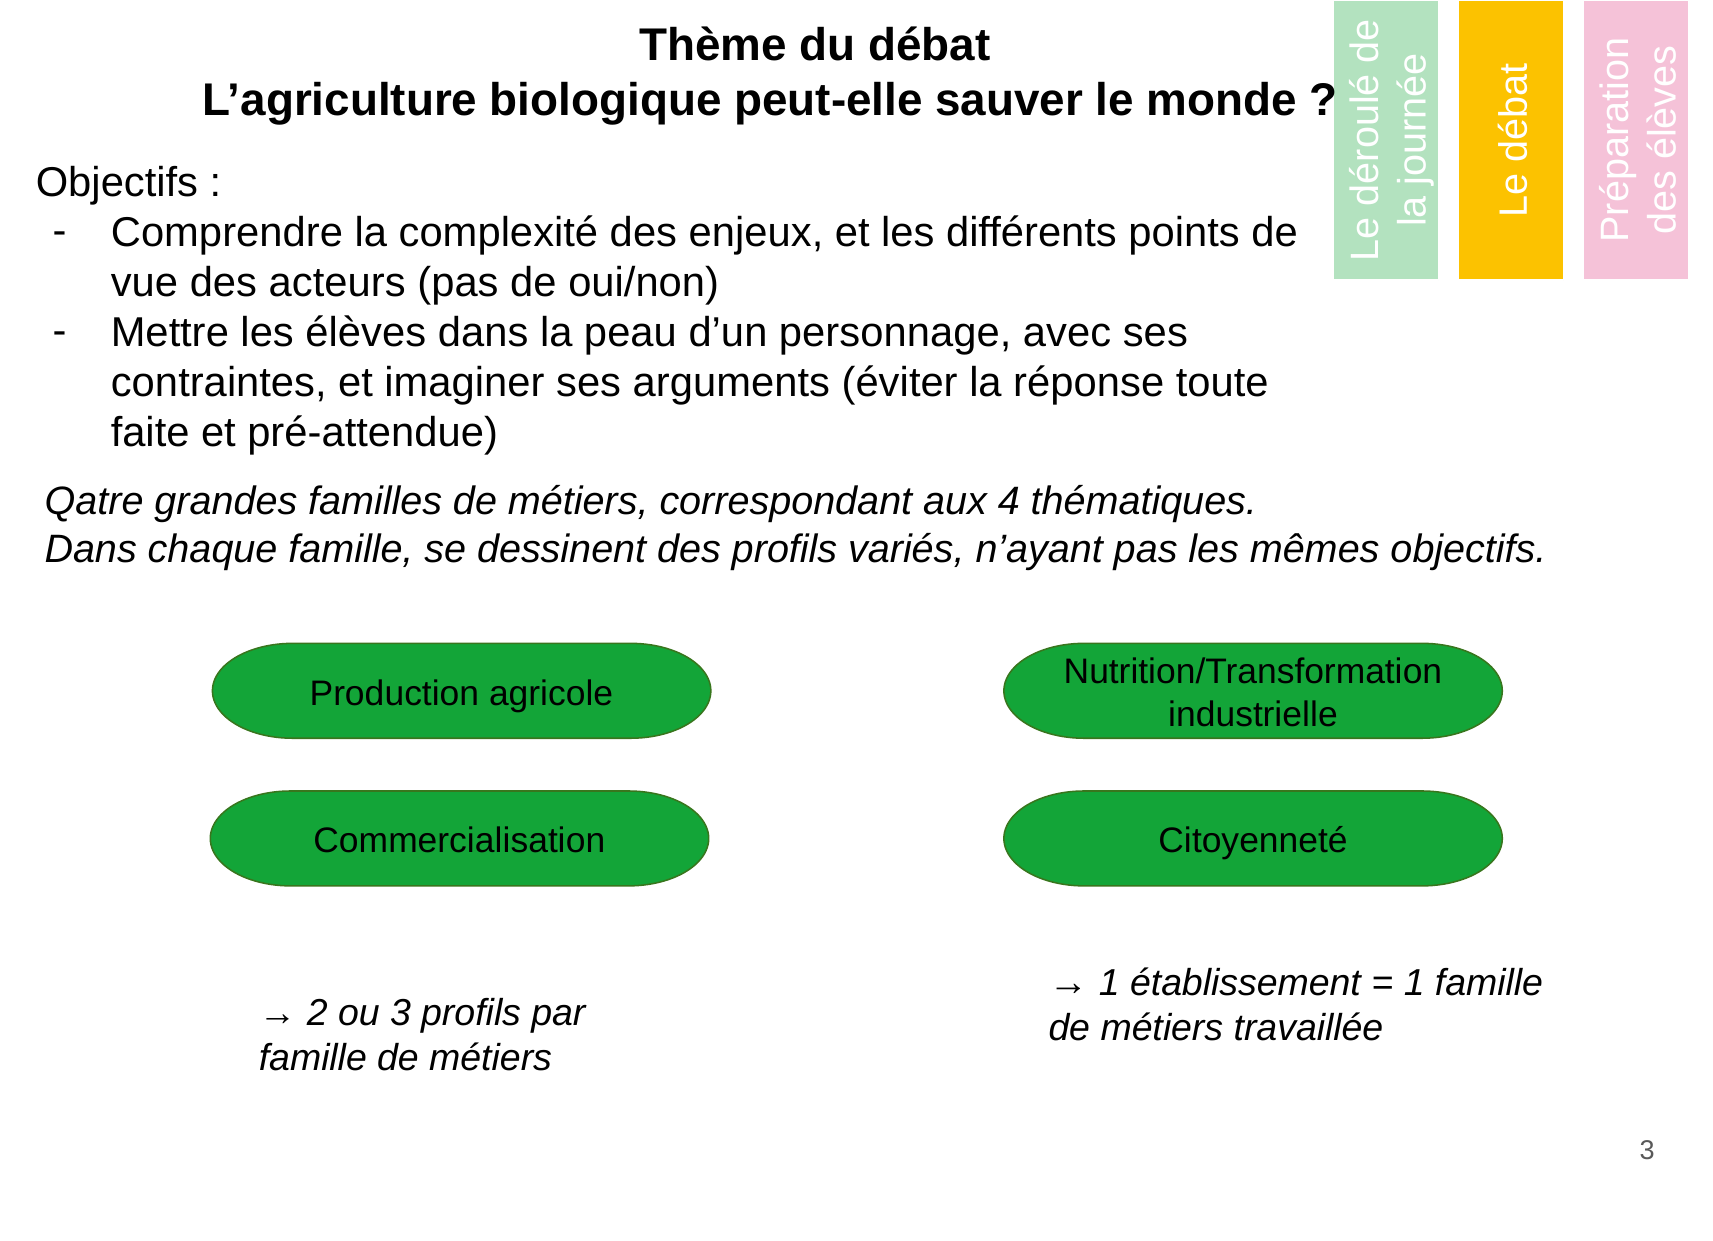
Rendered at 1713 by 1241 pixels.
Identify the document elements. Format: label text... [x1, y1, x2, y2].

text_box Qatre grandes familles de métiers, correspondant aux 4 thématiques. Dans chaque famille, se dessinent des profils variés, n’ayant pas les mêmes objectifs. [29, 460, 1652, 621]
text_box Préparation des élèves [1583, 0, 1689, 281]
slide_number <numéro> [1570, 1100, 1674, 1196]
text_box Nutrition/Transformation industrielle [1003, 643, 1503, 739]
text_box Thème du débat L’agriculture biologique peut-elle sauver le monde ? [187, 0, 1444, 140]
text_box Citoyenneté [1003, 790, 1503, 886]
text_box Objectifs : Comprendre la complexité des enjeux, et les différents points de vue des acteurs (pas de oui/non) Mettre les élèves dans la peau d’un personnage, avec ses contraintes, et imaginer ses arguments (éviter la réponse toute faite et pré-attendue) [20, 139, 1321, 521]
text_box Le débat [1458, 0, 1564, 281]
text_box → 1 établissement = 1 famille de métiers travaillée [1033, 940, 1585, 1063]
text_box Le déroulé de la journée [1333, 140, 1439, 281]
text_box Production agricole [212, 643, 711, 739]
text_box Commercialisation [210, 790, 709, 886]
text_box → 2 ou 3 profils par famille de métiers [243, 972, 650, 1093]
